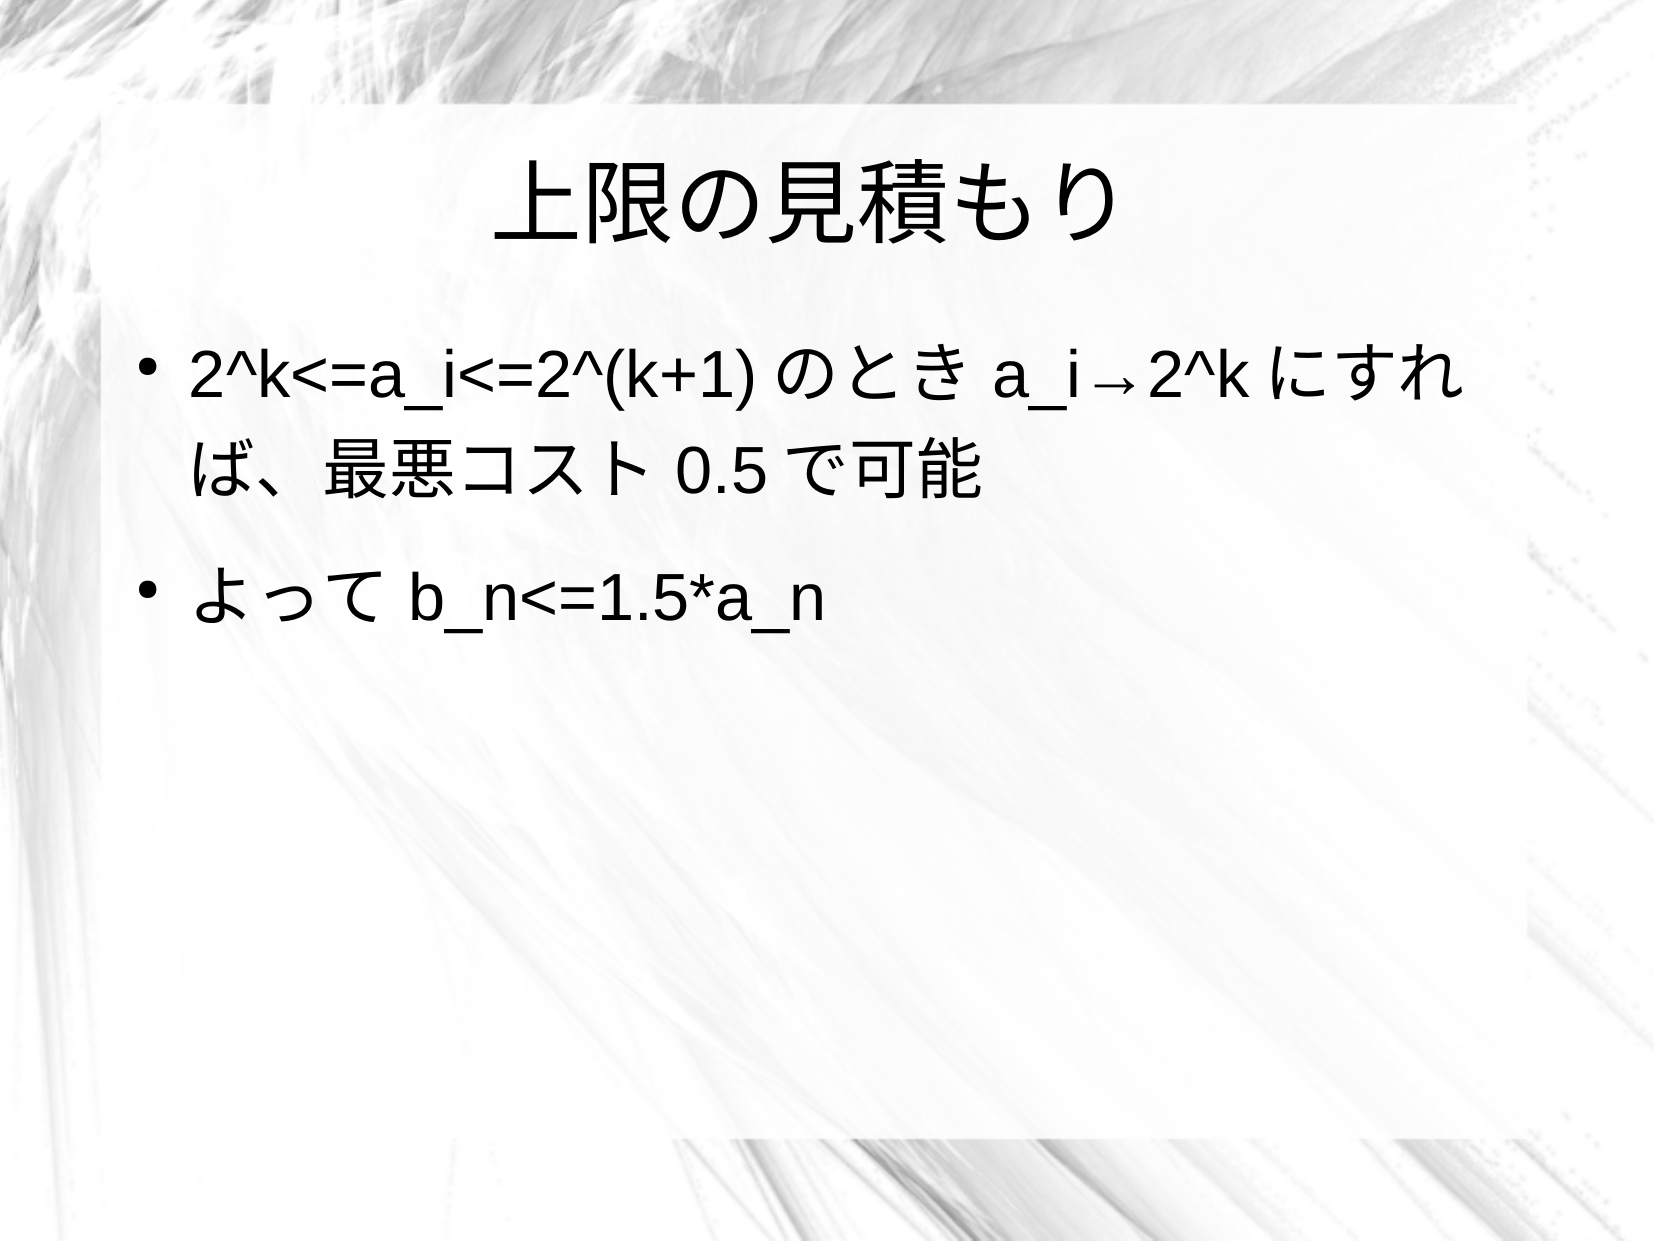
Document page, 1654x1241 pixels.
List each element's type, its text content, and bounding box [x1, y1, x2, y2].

picture [0, 0, 1654, 1241]
title 上限の見積もり [118, 112, 1506, 281]
list 2^k<=a_i<=2^(k+1)のときa_i→2^kにすれば、最悪コスト0.5で可能 よってb_n<=1.5*a_n [118, 319, 1571, 1139]
